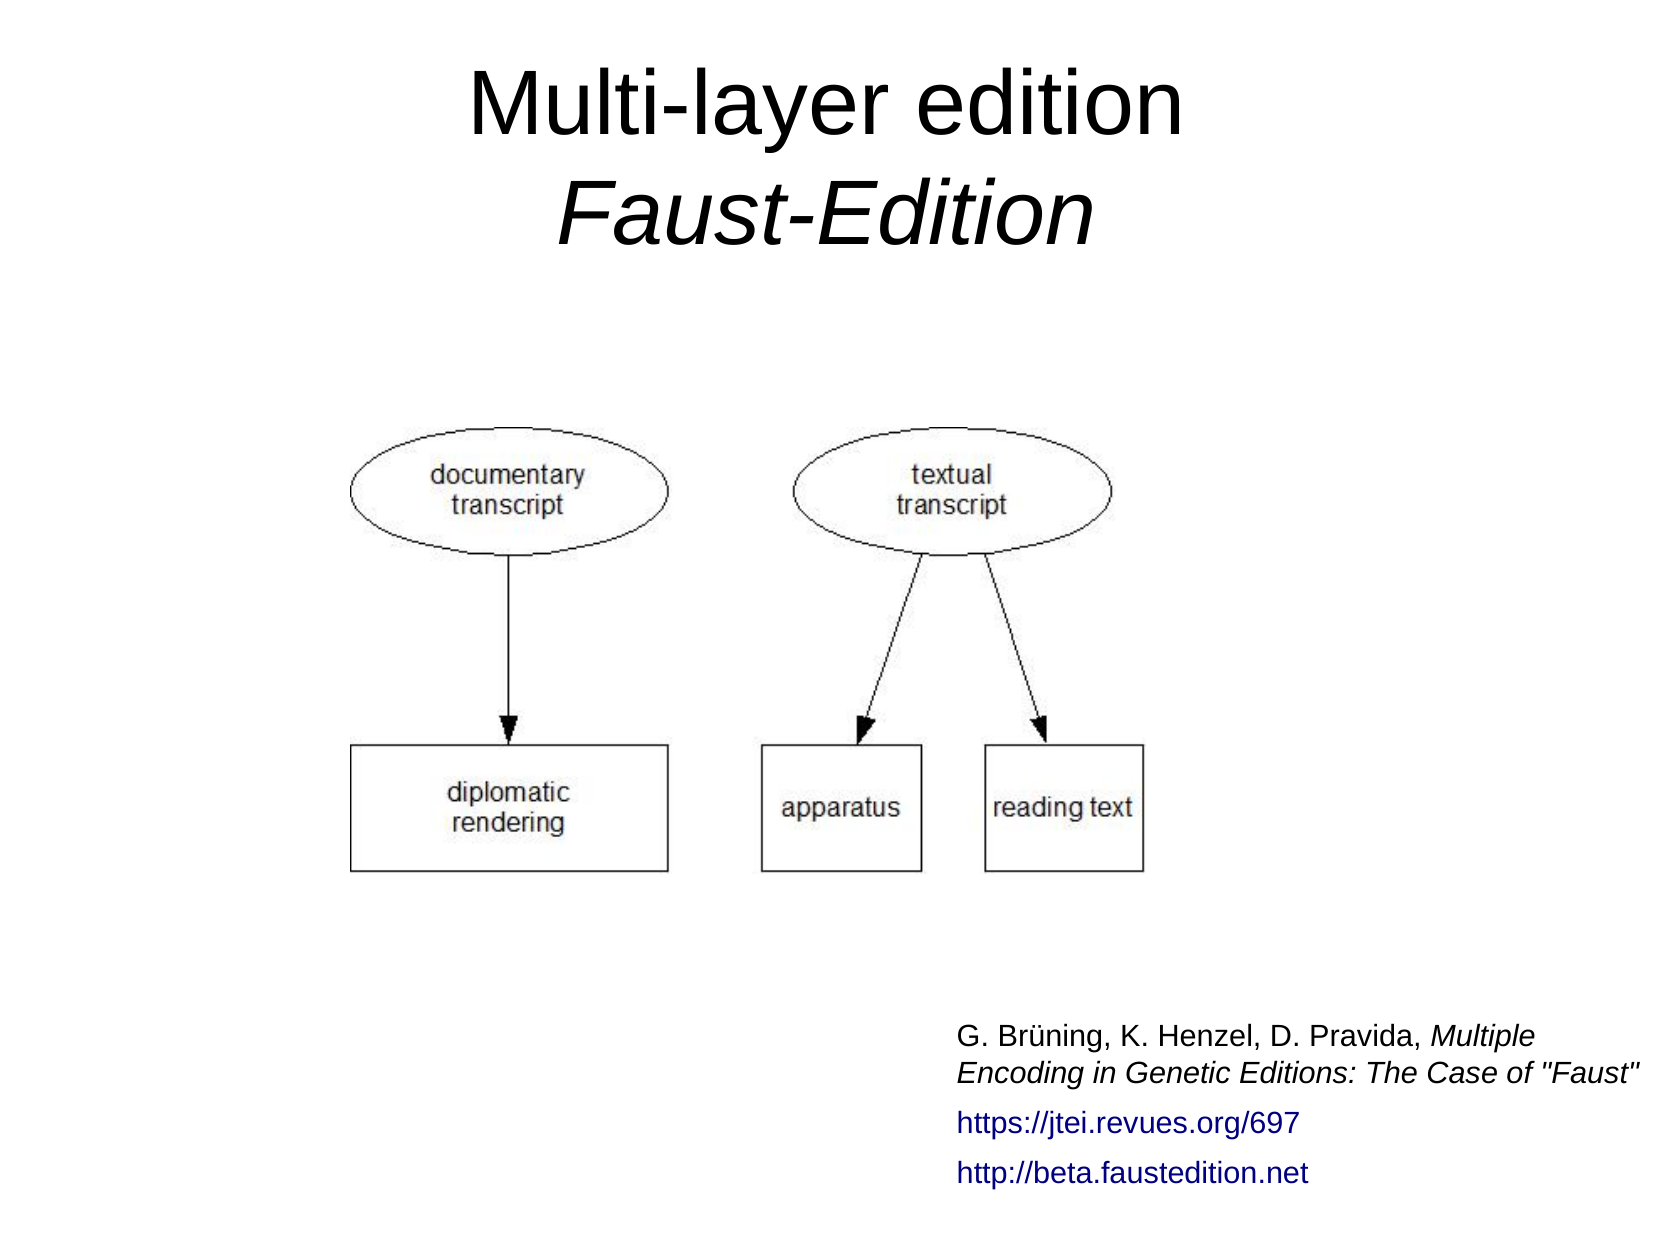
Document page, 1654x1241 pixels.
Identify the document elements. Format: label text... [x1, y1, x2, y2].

text_box Multi-layer edition Faust-Edition [82, 49, 1571, 257]
picture [350, 427, 1146, 875]
list G. Brüning, K. Henzel, D. Pravida, Multiple Encoding in Genetic Editions: The Case of "Faust" https://jtei.revues.org/697 http://beta.faustedition.net [956, 1015, 1654, 1217]
